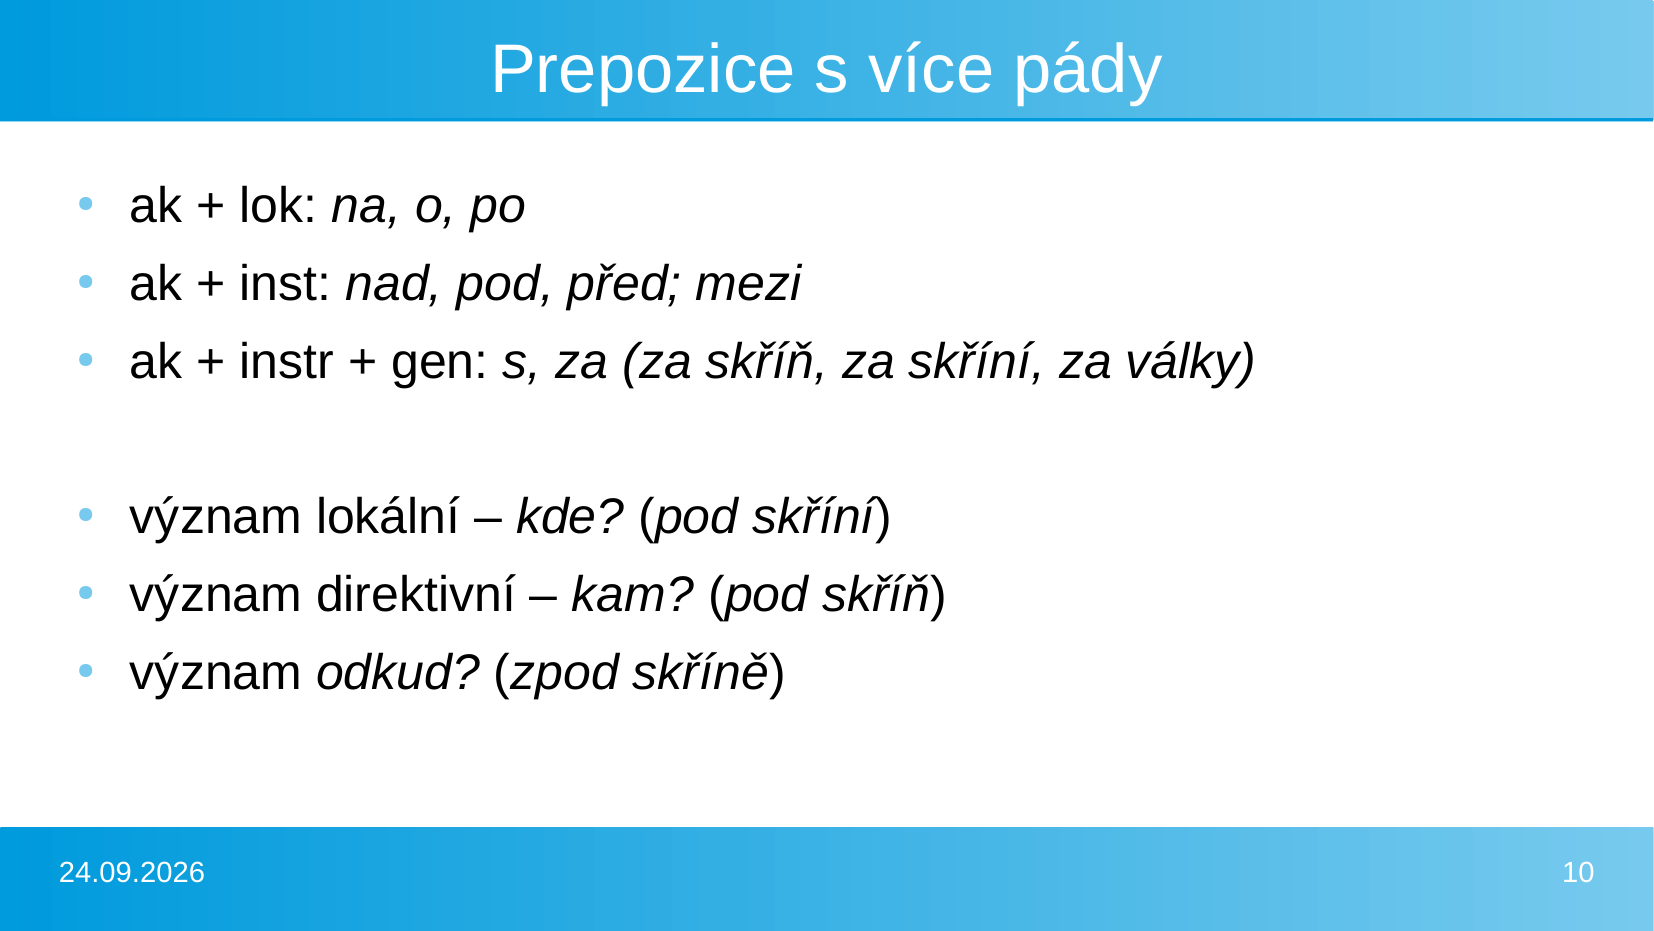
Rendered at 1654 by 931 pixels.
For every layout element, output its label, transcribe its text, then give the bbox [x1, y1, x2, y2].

list ak + lok: na, o, po ak + inst: nad, pod, před; mezi ak + instr + gen: s, za (za skříň, za skříní, za války) význam lokální – kde? (pod skříní) význam direktivní – kam? (pod skříň) význam odkud? (zpod skříně) [59, 177, 1595, 768]
title Prepozice s více pády [59, 29, 1595, 108]
